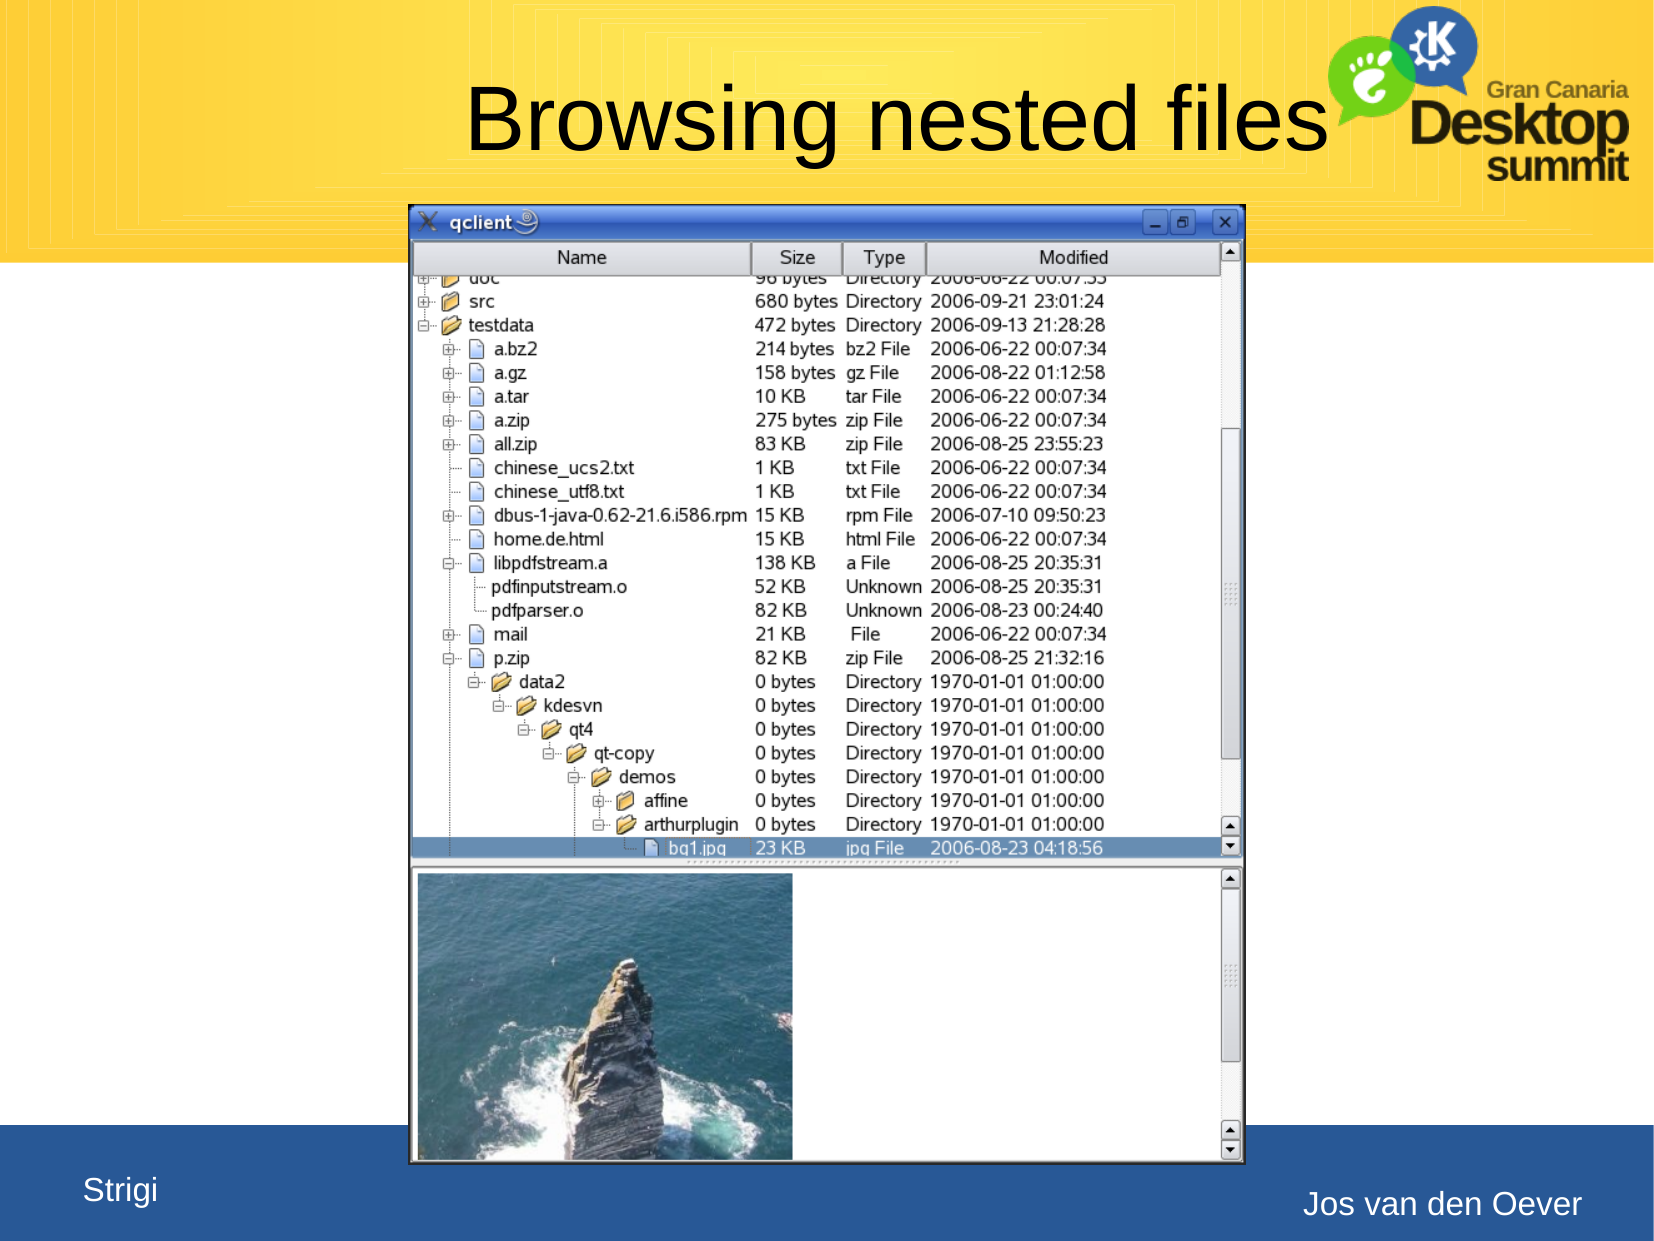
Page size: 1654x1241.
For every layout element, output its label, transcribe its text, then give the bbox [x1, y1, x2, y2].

picture [408, 204, 1246, 1165]
picture [1328, 6, 1629, 181]
title Browsing nested files [225, 49, 1571, 188]
